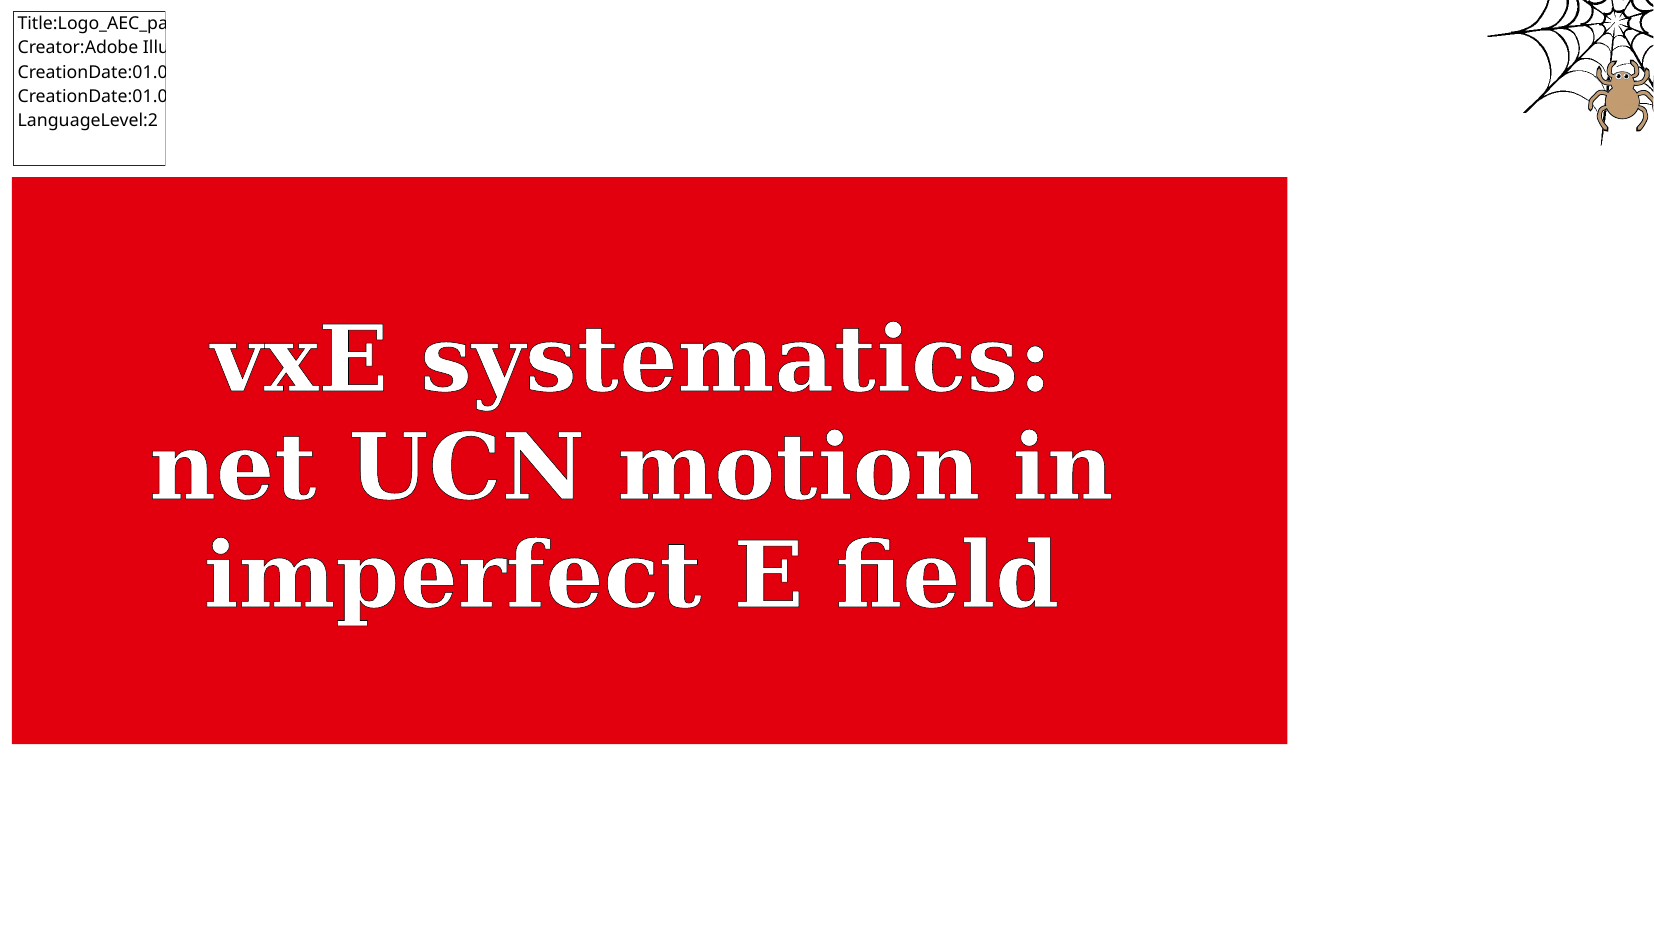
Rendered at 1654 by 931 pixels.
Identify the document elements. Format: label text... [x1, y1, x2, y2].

picture [1393, 0, 1654, 154]
picture [11, 9, 166, 166]
text_box [863, 448, 906, 519]
title vxE systematics: net UCN motion in imperfect E field [23, 248, 1241, 686]
